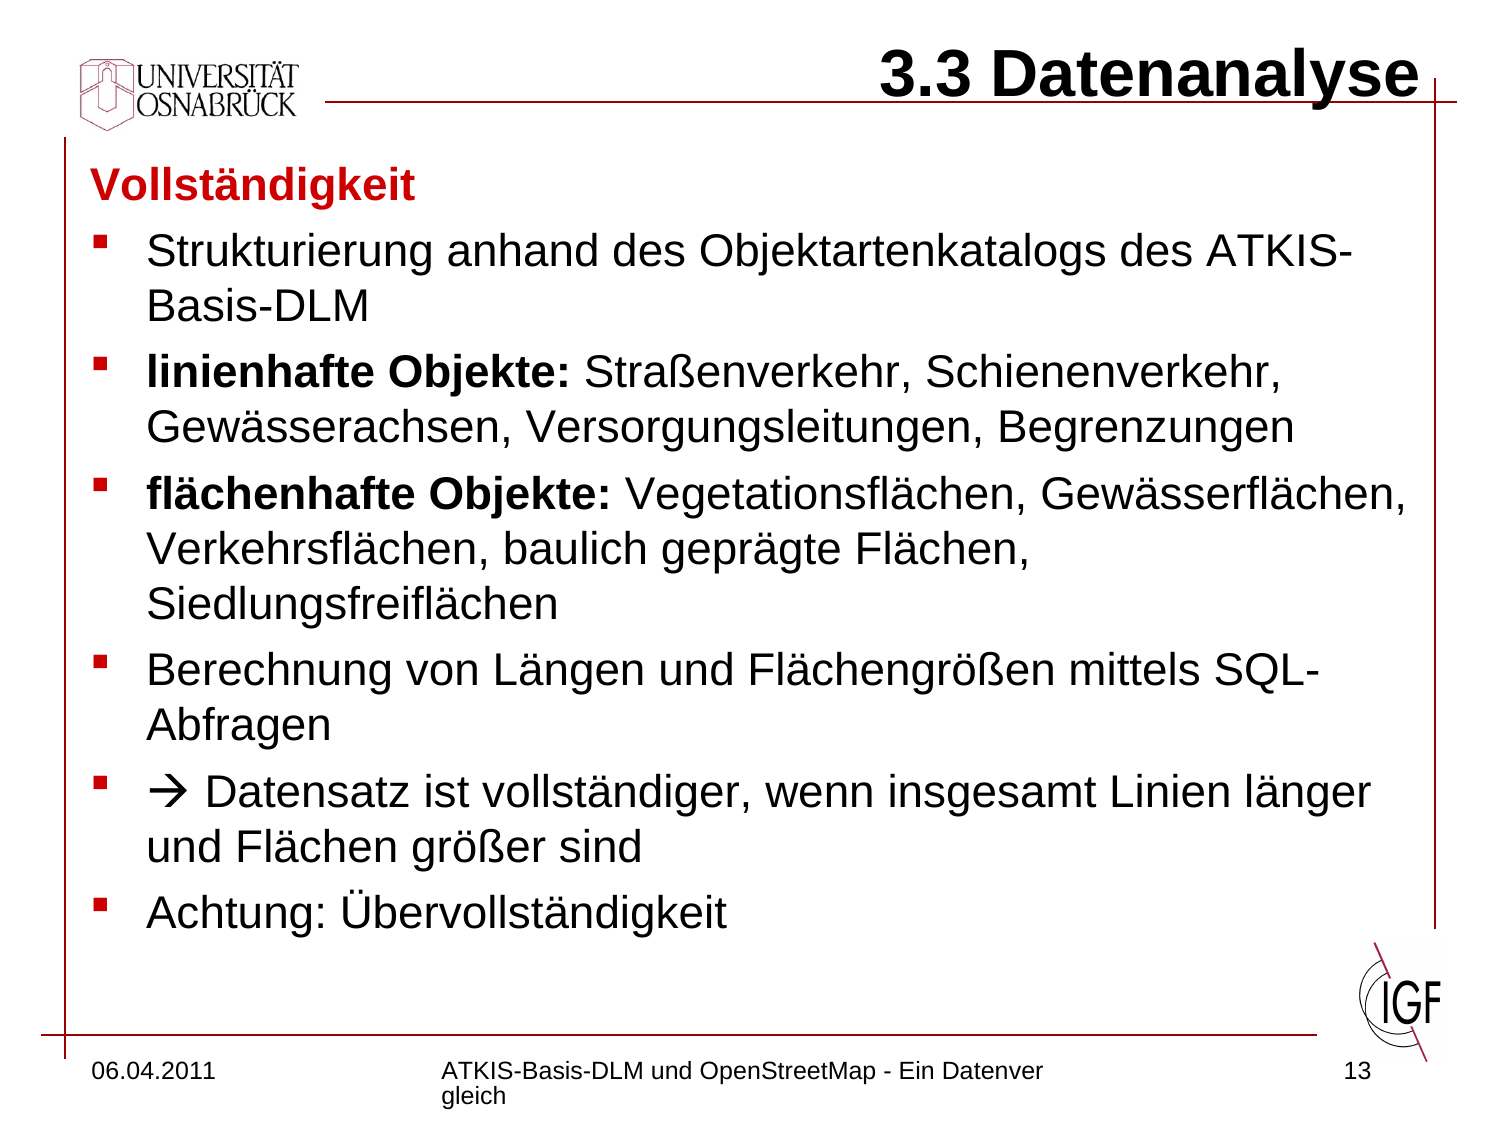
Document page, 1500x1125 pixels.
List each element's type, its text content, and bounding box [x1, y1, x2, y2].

picture [79, 59, 299, 131]
title 3.3 Datenanalyse [460, 18, 1436, 121]
list Vollständigkeit Strukturierung anhand des Objektartenkatalogs des ATKIS-Basis-DLM linienhafte Objekte: Straßenverkehr, Schienenverkehr, Gewässerachsen, Versorgungsleitungen, Begrenzungen flächenhafte Objekte: Vegetationsflächen, Gewässerflächen, Verkehrsflächen, baulich geprägte Flächen, Siedlungsfreiflächen Berechnung von Längen und Flächengrößen mittels SQL-Abfragen  Datensatz ist vollständiger, wenn insgesamt Linien länger und Flächen größer sind Achtung: Übervollständigkeit [75, 146, 1426, 1019]
picture [1359, 942, 1448, 1062]
